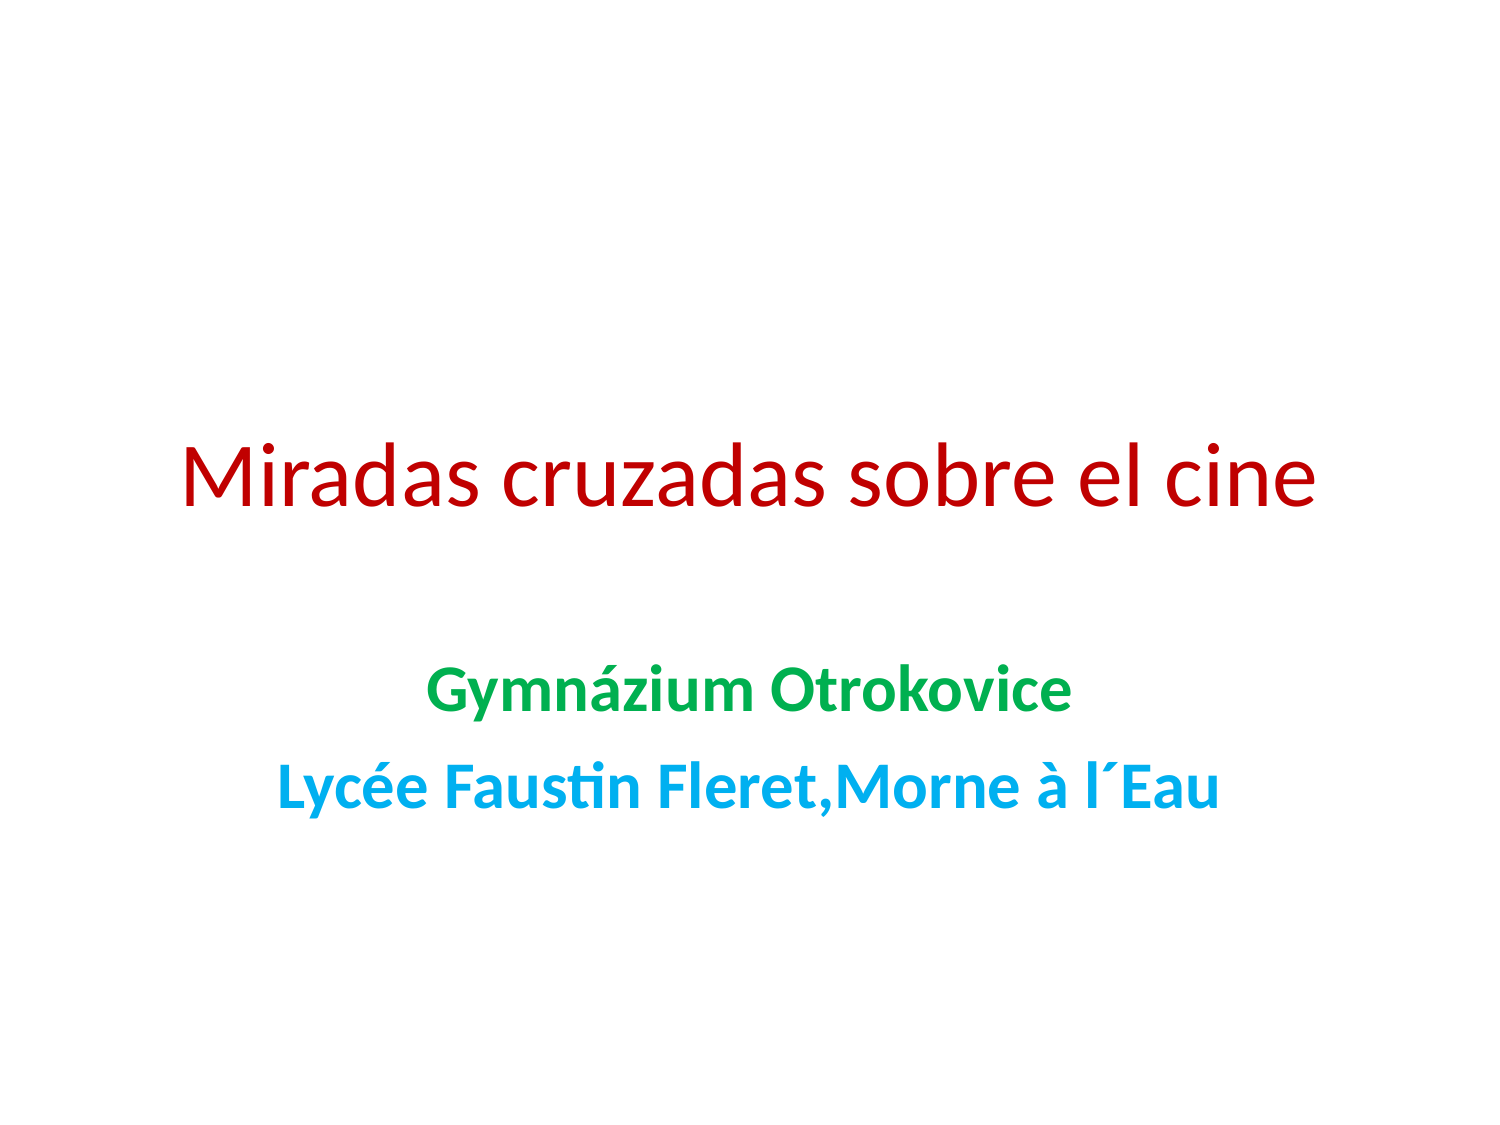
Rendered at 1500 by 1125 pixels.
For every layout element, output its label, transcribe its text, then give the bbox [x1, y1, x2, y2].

title Miradas cruzadas sobre el cine [112, 349, 1388, 591]
subtitle Gymnázium Otrokovice Lycée Faustin Fleret,Morne à l´Eau [225, 637, 1276, 925]
